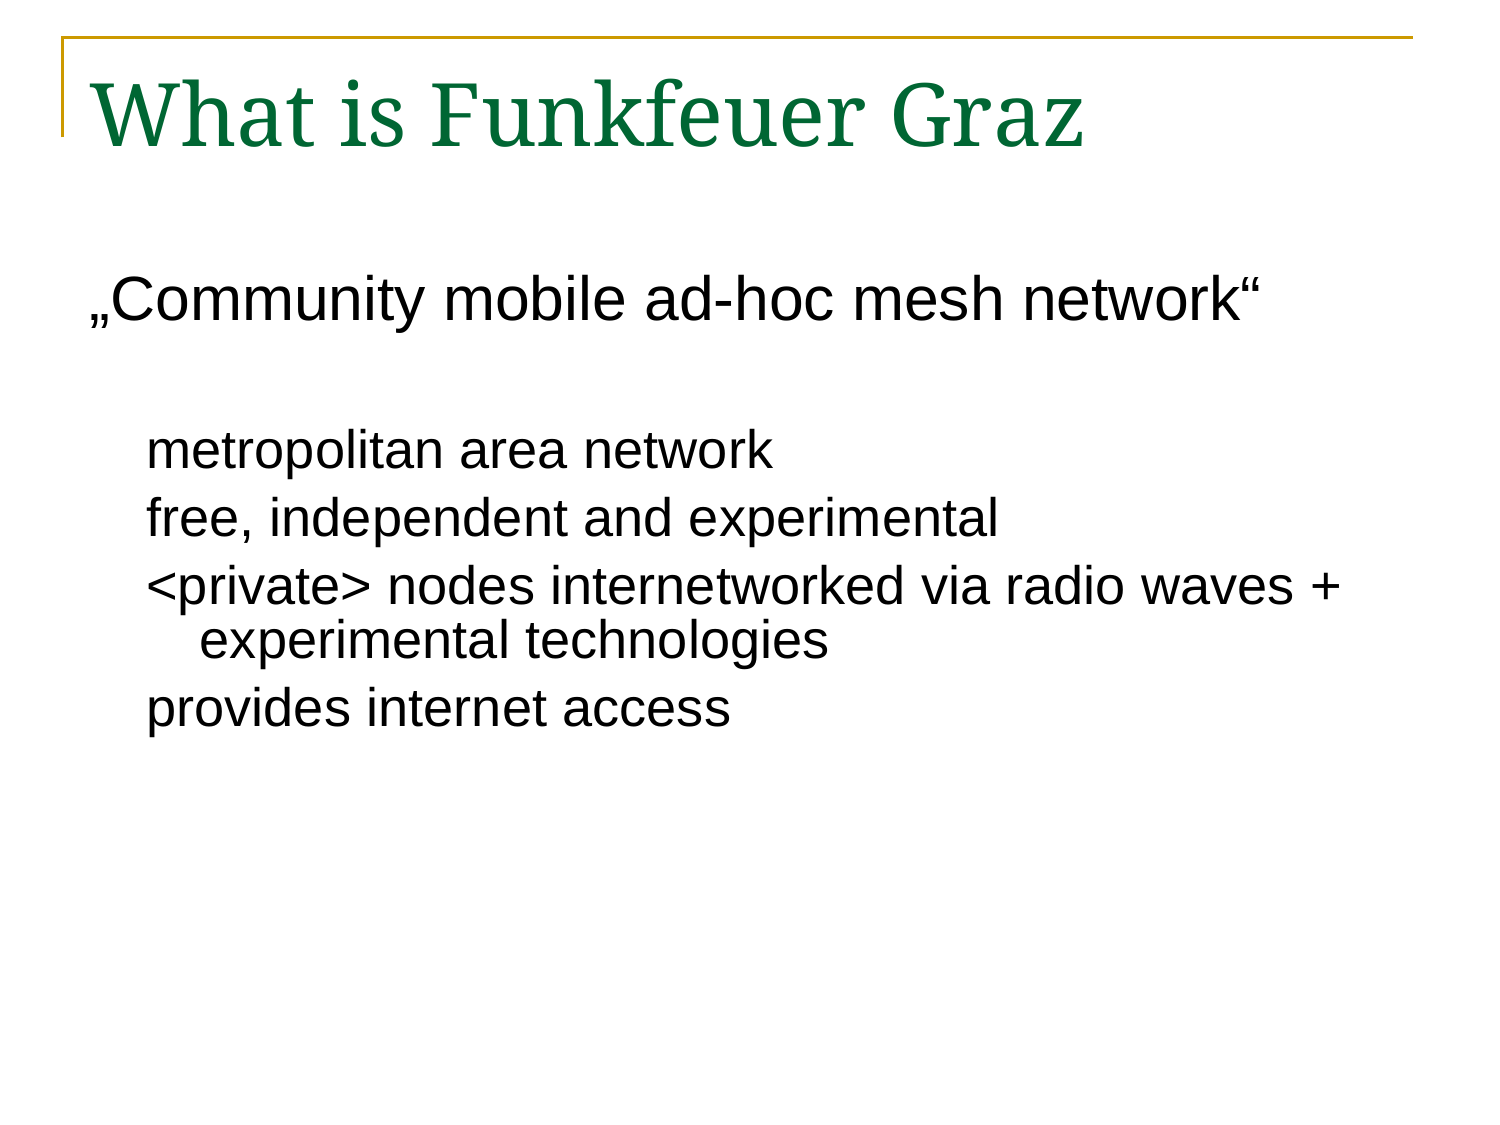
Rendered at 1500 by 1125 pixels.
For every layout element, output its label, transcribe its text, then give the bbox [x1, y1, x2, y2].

list „Community mobile ad-hoc mesh network“ metropolitan area network free, independent and experimental <private> nodes internetworked via radio waves + experimental technologies provides internet access [75, 262, 1426, 1006]
title What is Funkfeuer Graz [75, 45, 1426, 233]
